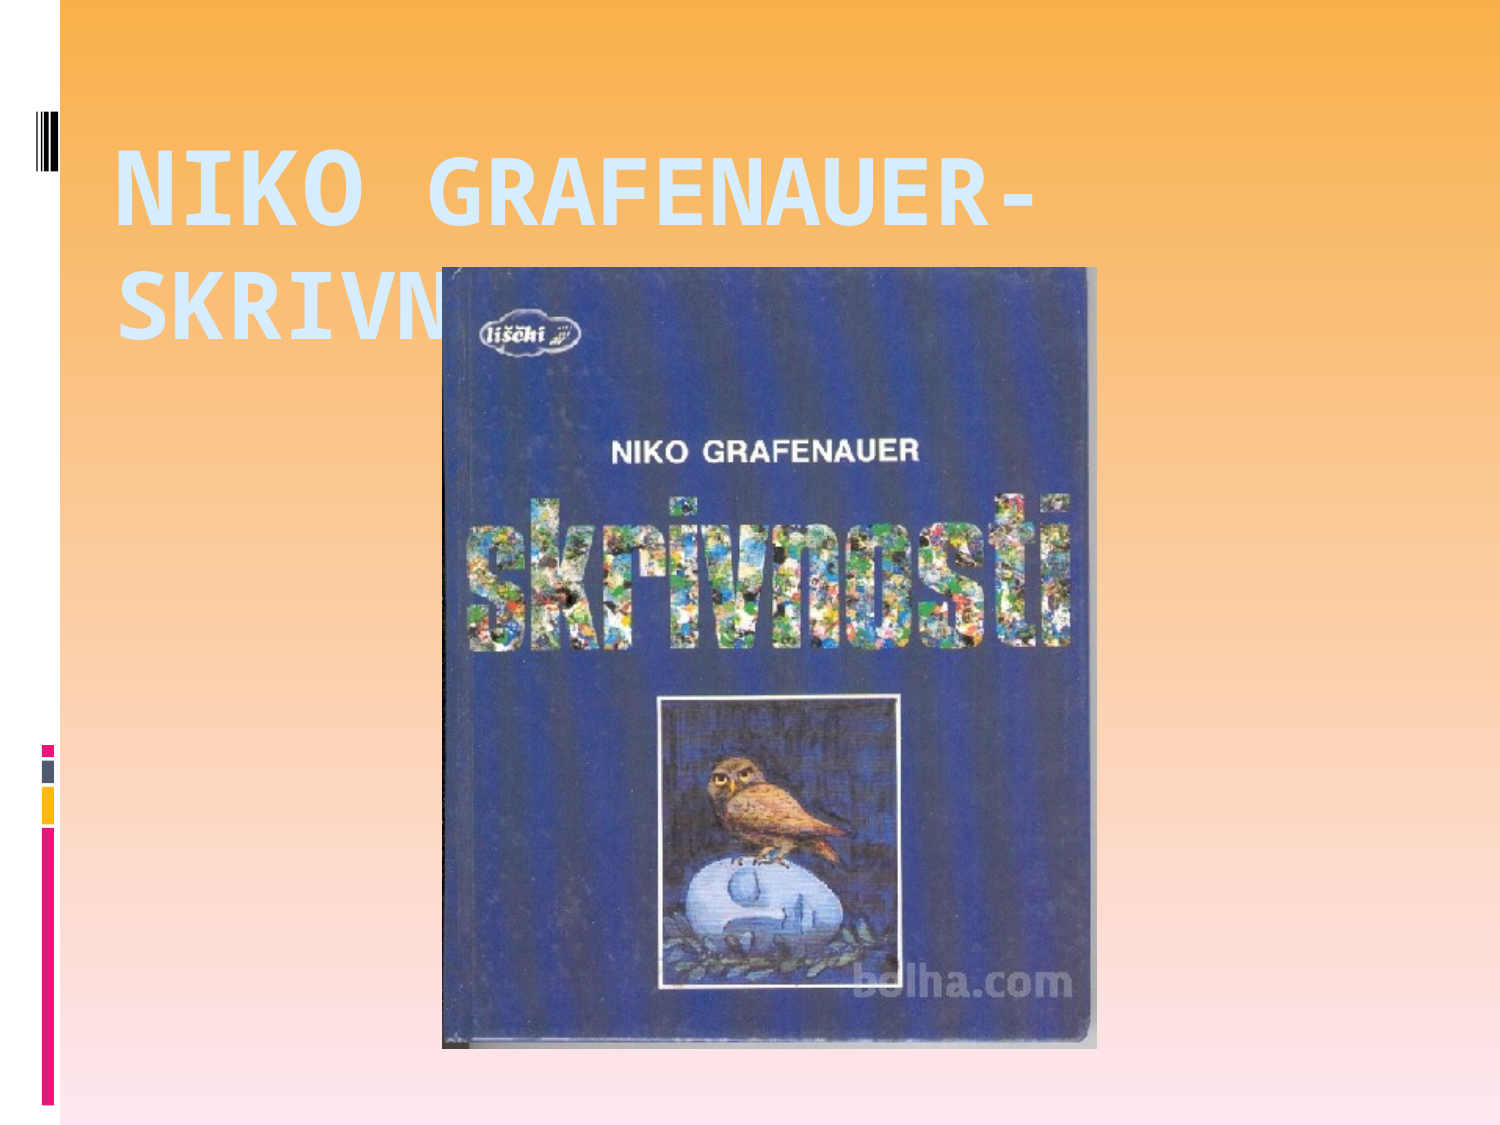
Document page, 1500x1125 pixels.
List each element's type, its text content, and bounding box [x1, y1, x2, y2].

title NIKO GRAFENAUER-SKRIVNOSTI [100, 113, 1500, 438]
picture [442, 267, 1097, 1049]
